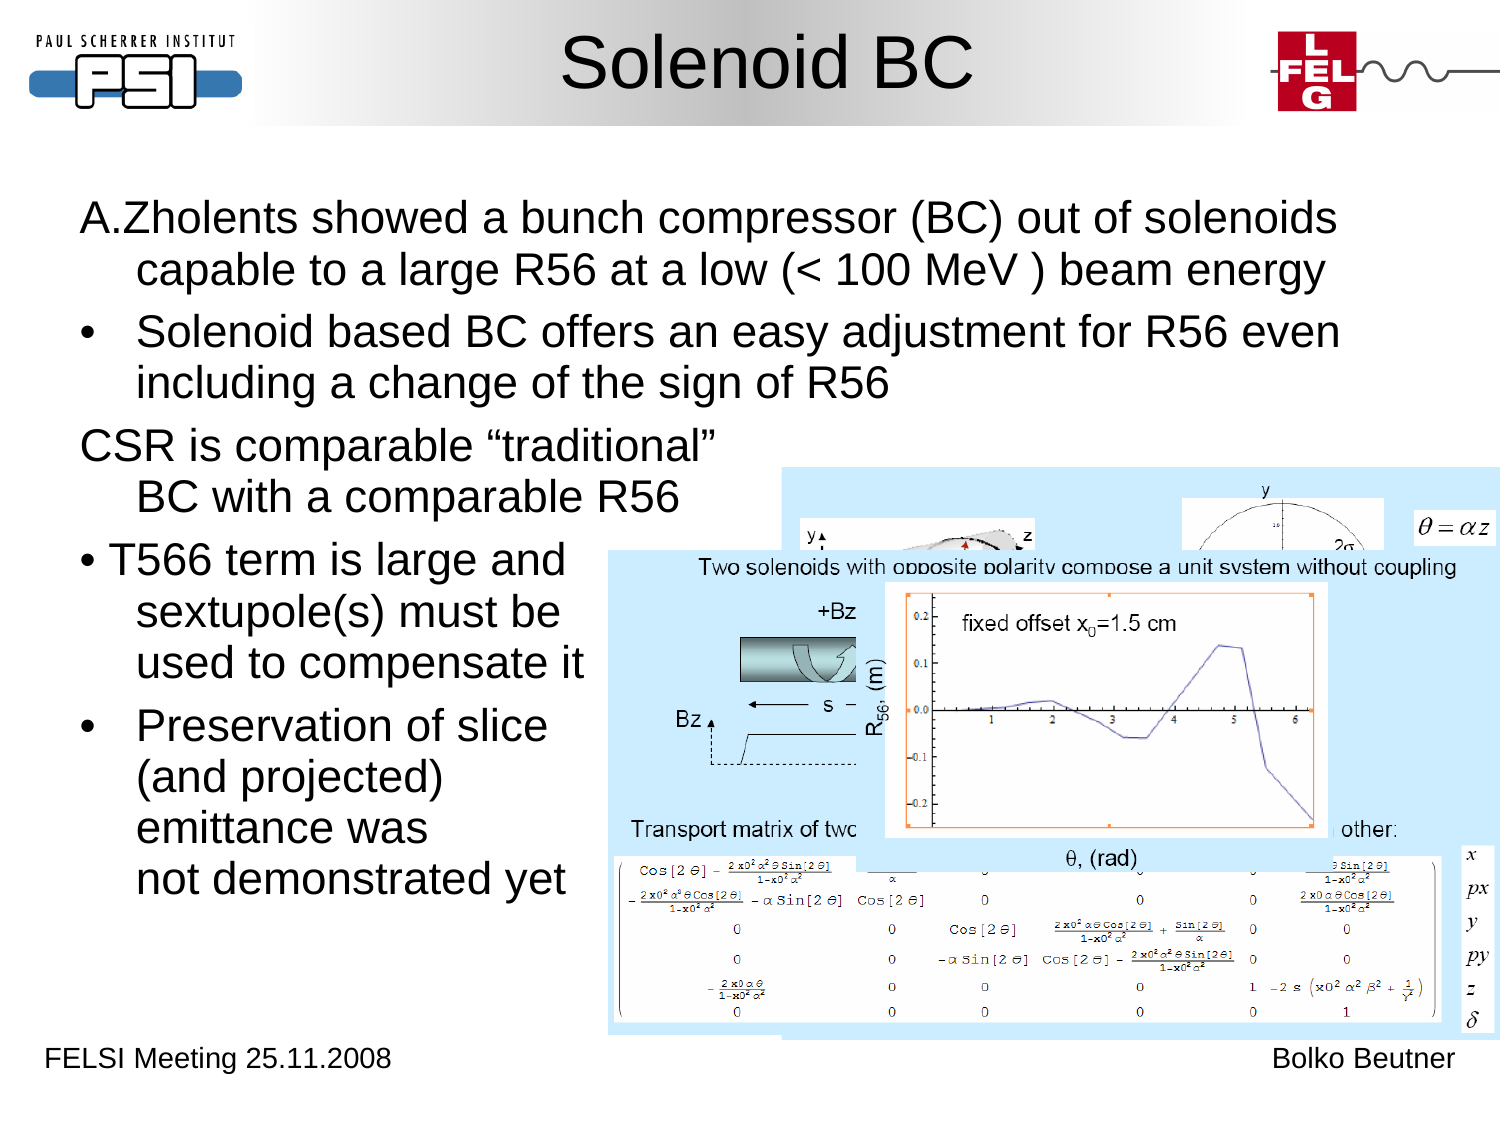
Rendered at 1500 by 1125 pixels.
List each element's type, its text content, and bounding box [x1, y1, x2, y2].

picture [17, 19, 256, 119]
list A.Zholents showed a bunch compressor (BC) out of solenoids capable to a large R56 at a low (< 100 MeV ) beam energy • Solenoid based BC offers an easy adjustment for R56 even including a change of the sign of R56 CSR is comparable “traditional” BC with a comparable R56 • T566 term is large and sextupole(s) must be used to compensate it • Preservation of slice (and projected) emittance was not demonstrated yet [64, 184, 1436, 988]
picture [1270, 30, 1500, 113]
picture [608, 467, 1500, 1040]
title Solenoid BC [265, 0, 1270, 126]
